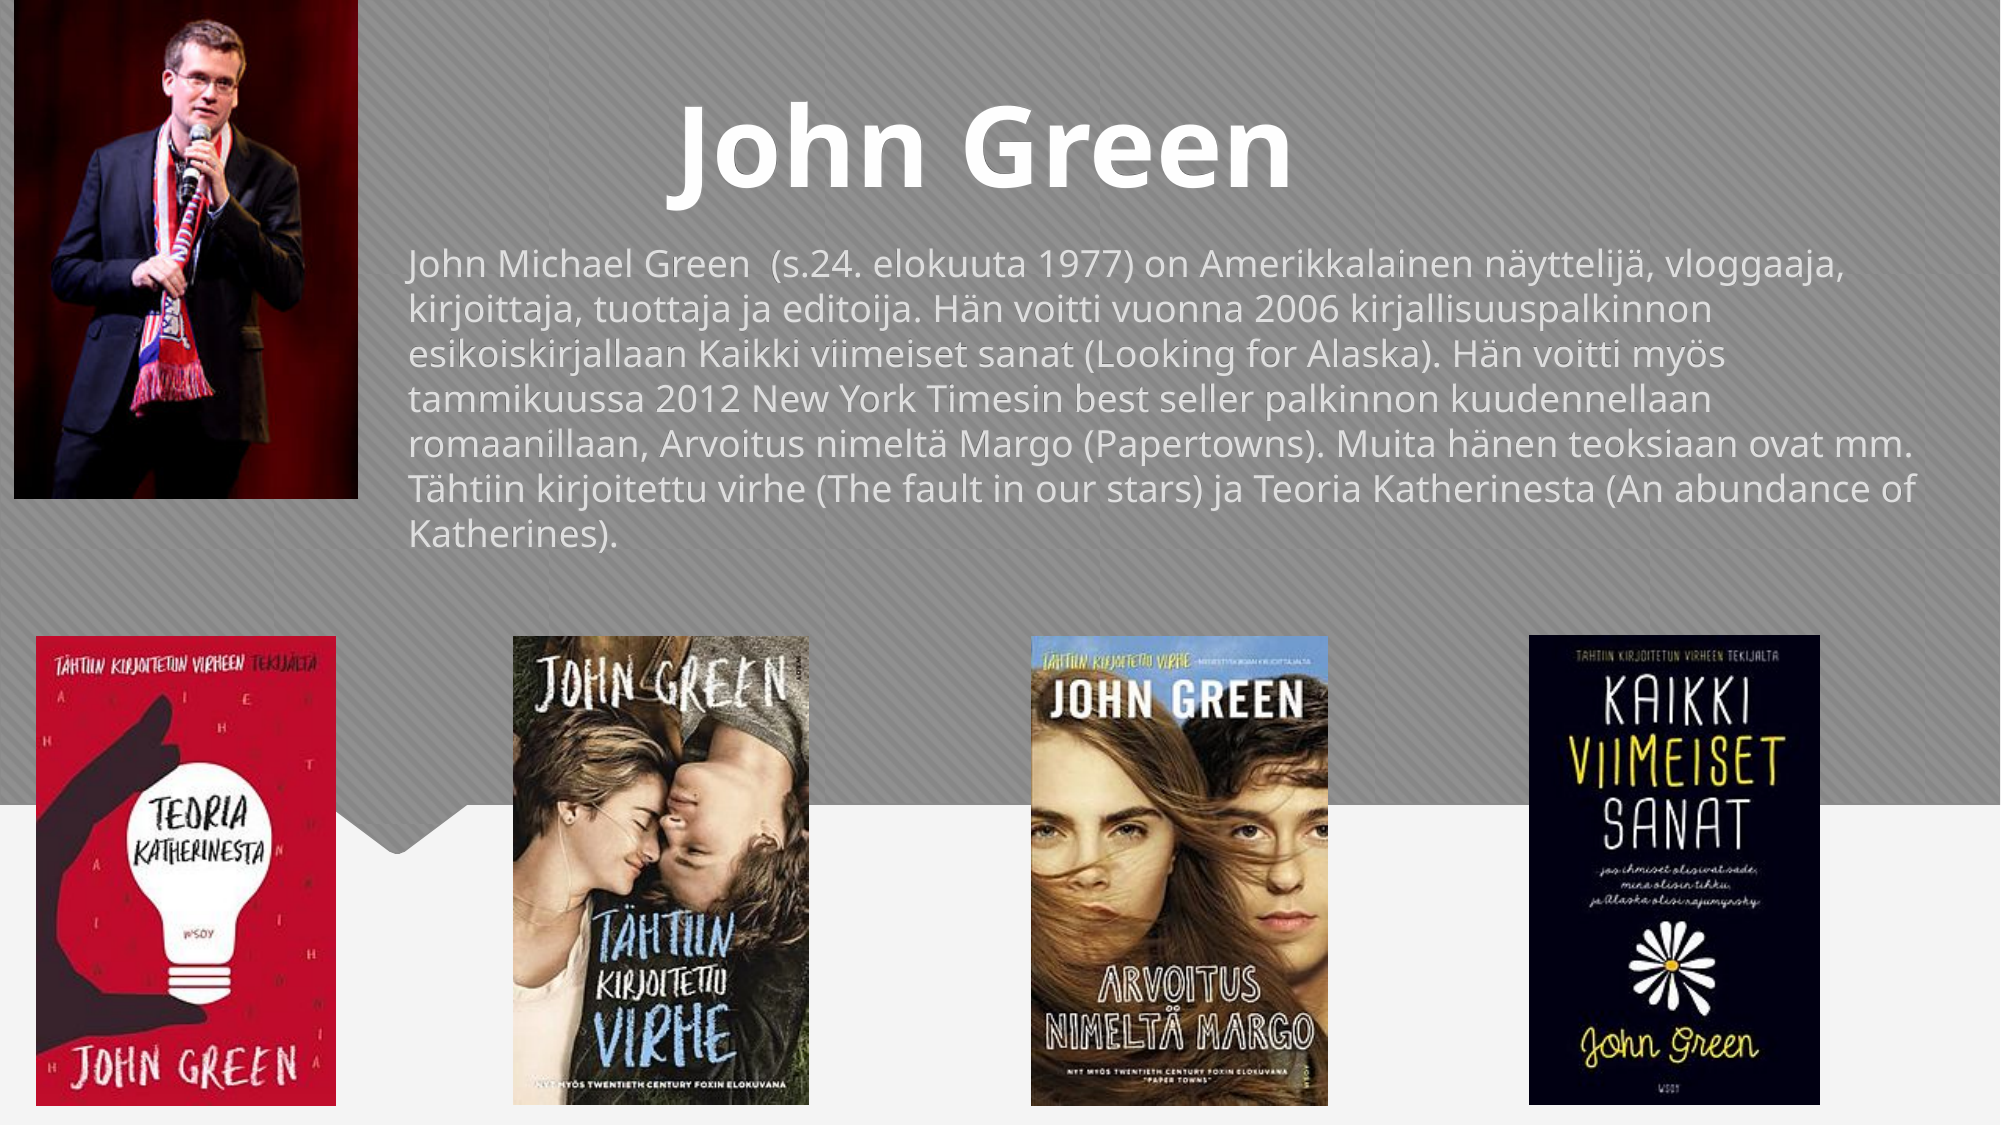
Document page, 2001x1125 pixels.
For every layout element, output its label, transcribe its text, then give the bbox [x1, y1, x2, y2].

picture [1529, 635, 1820, 1105]
picture [513, 636, 809, 1105]
picture [36, 636, 336, 1106]
picture [14, 0, 358, 499]
subtitle John Michael Green (s.24. elokuuta 1977) on Amerikkalainen näyttelijä, vloggaaja, kirjoittaja, tuottaja ja editoija. Hän voitti vuonna 2006 kirjallisuuspalkinnon esikoiskirjallaan Kaikki viimeiset sanat (Looking for Alaska). Hän voitti myös tammikuussa 2012 New York Timesin best seller palkinnon kuudennellaan romaanillaan, Arvoitus nimeltä Margo (Papertowns). Muita hänen teoksiaan ovat mm. Tähtiin kirjoitettu virhe (The fault in our stars) ja Teoria Katherinesta (An abundance of Katherines). [392, 232, 1966, 713]
title John Green [660, 37, 2000, 218]
picture [1031, 636, 1328, 1106]
